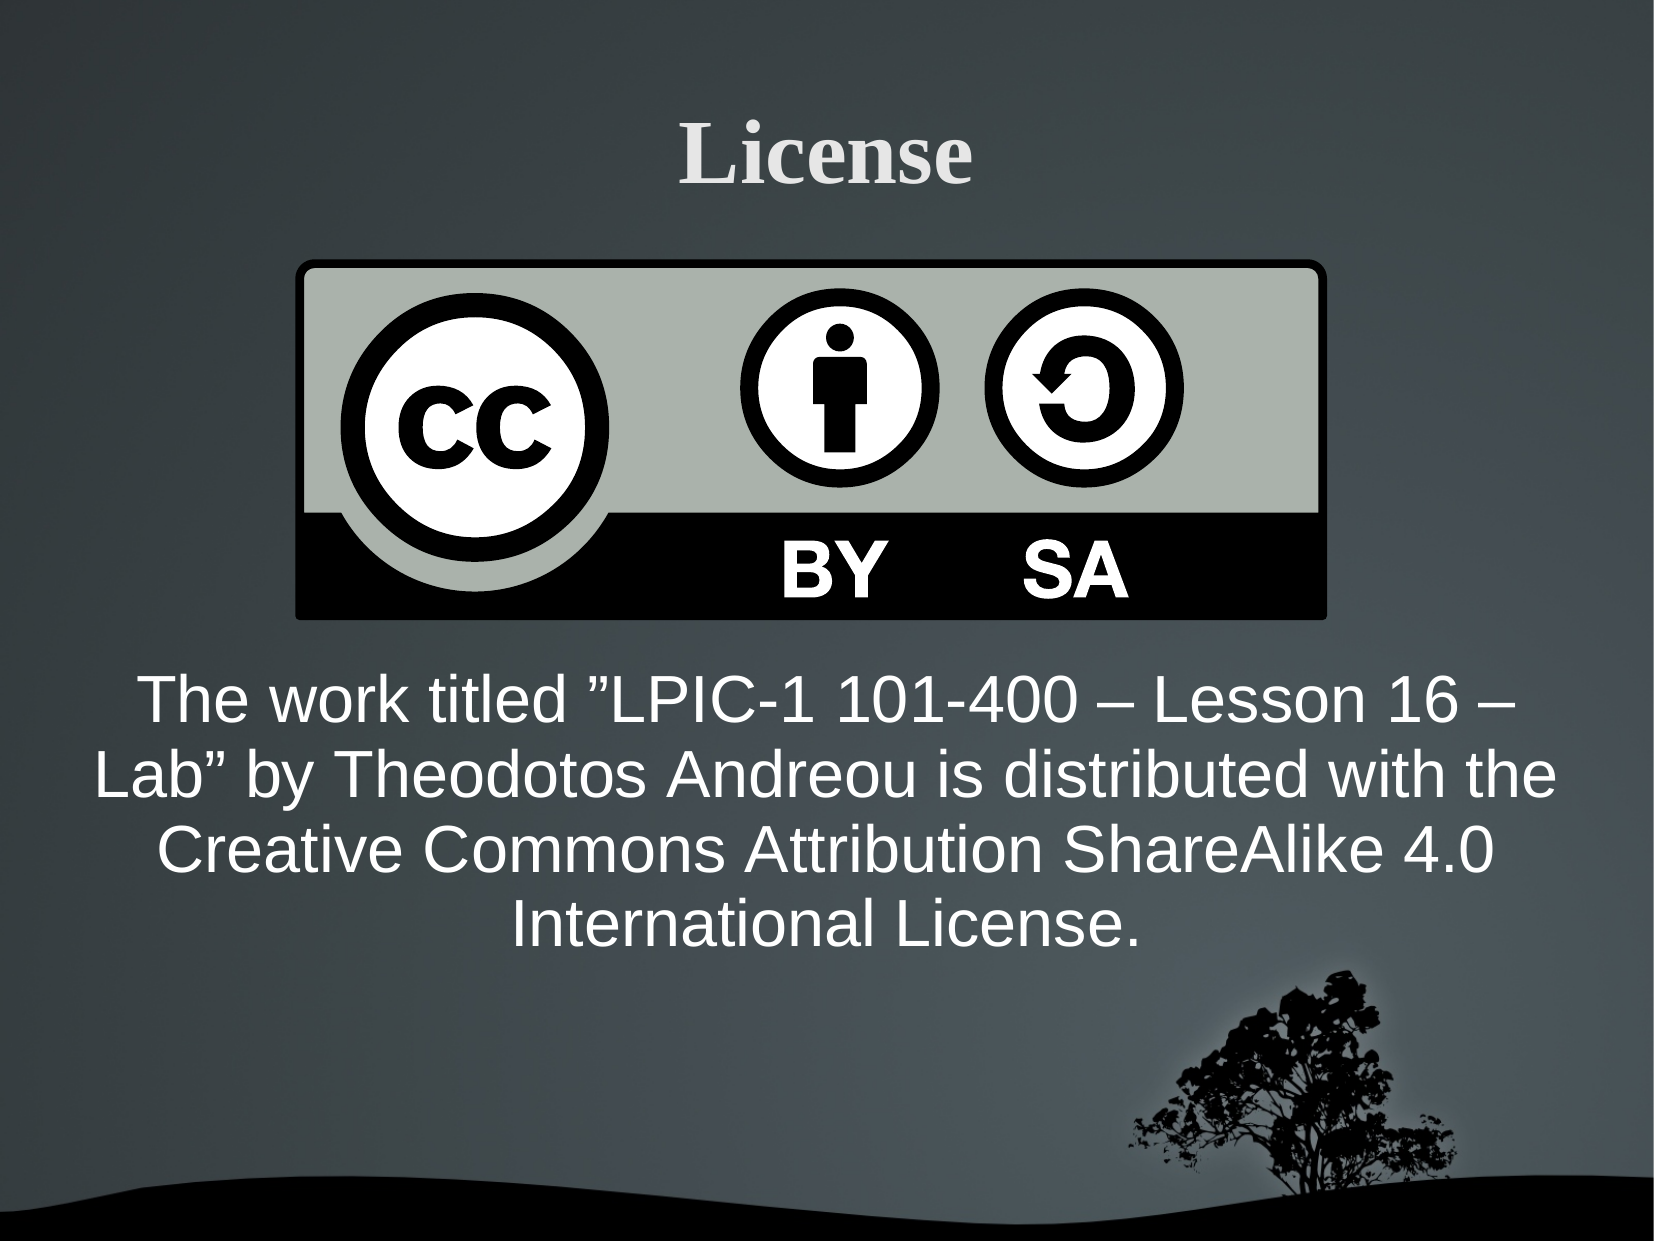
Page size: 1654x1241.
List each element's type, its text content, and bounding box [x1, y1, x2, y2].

title License [82, 49, 1571, 257]
subtitle The work titled ”LPIC-1 101-400 – Lesson 16 – Lab” by Theodotos Andreou is distributed with the Creative Commons Attribution ShareAlike 4.0 International License. [82, 290, 1571, 1109]
picture [0, 0, 1654, 1241]
